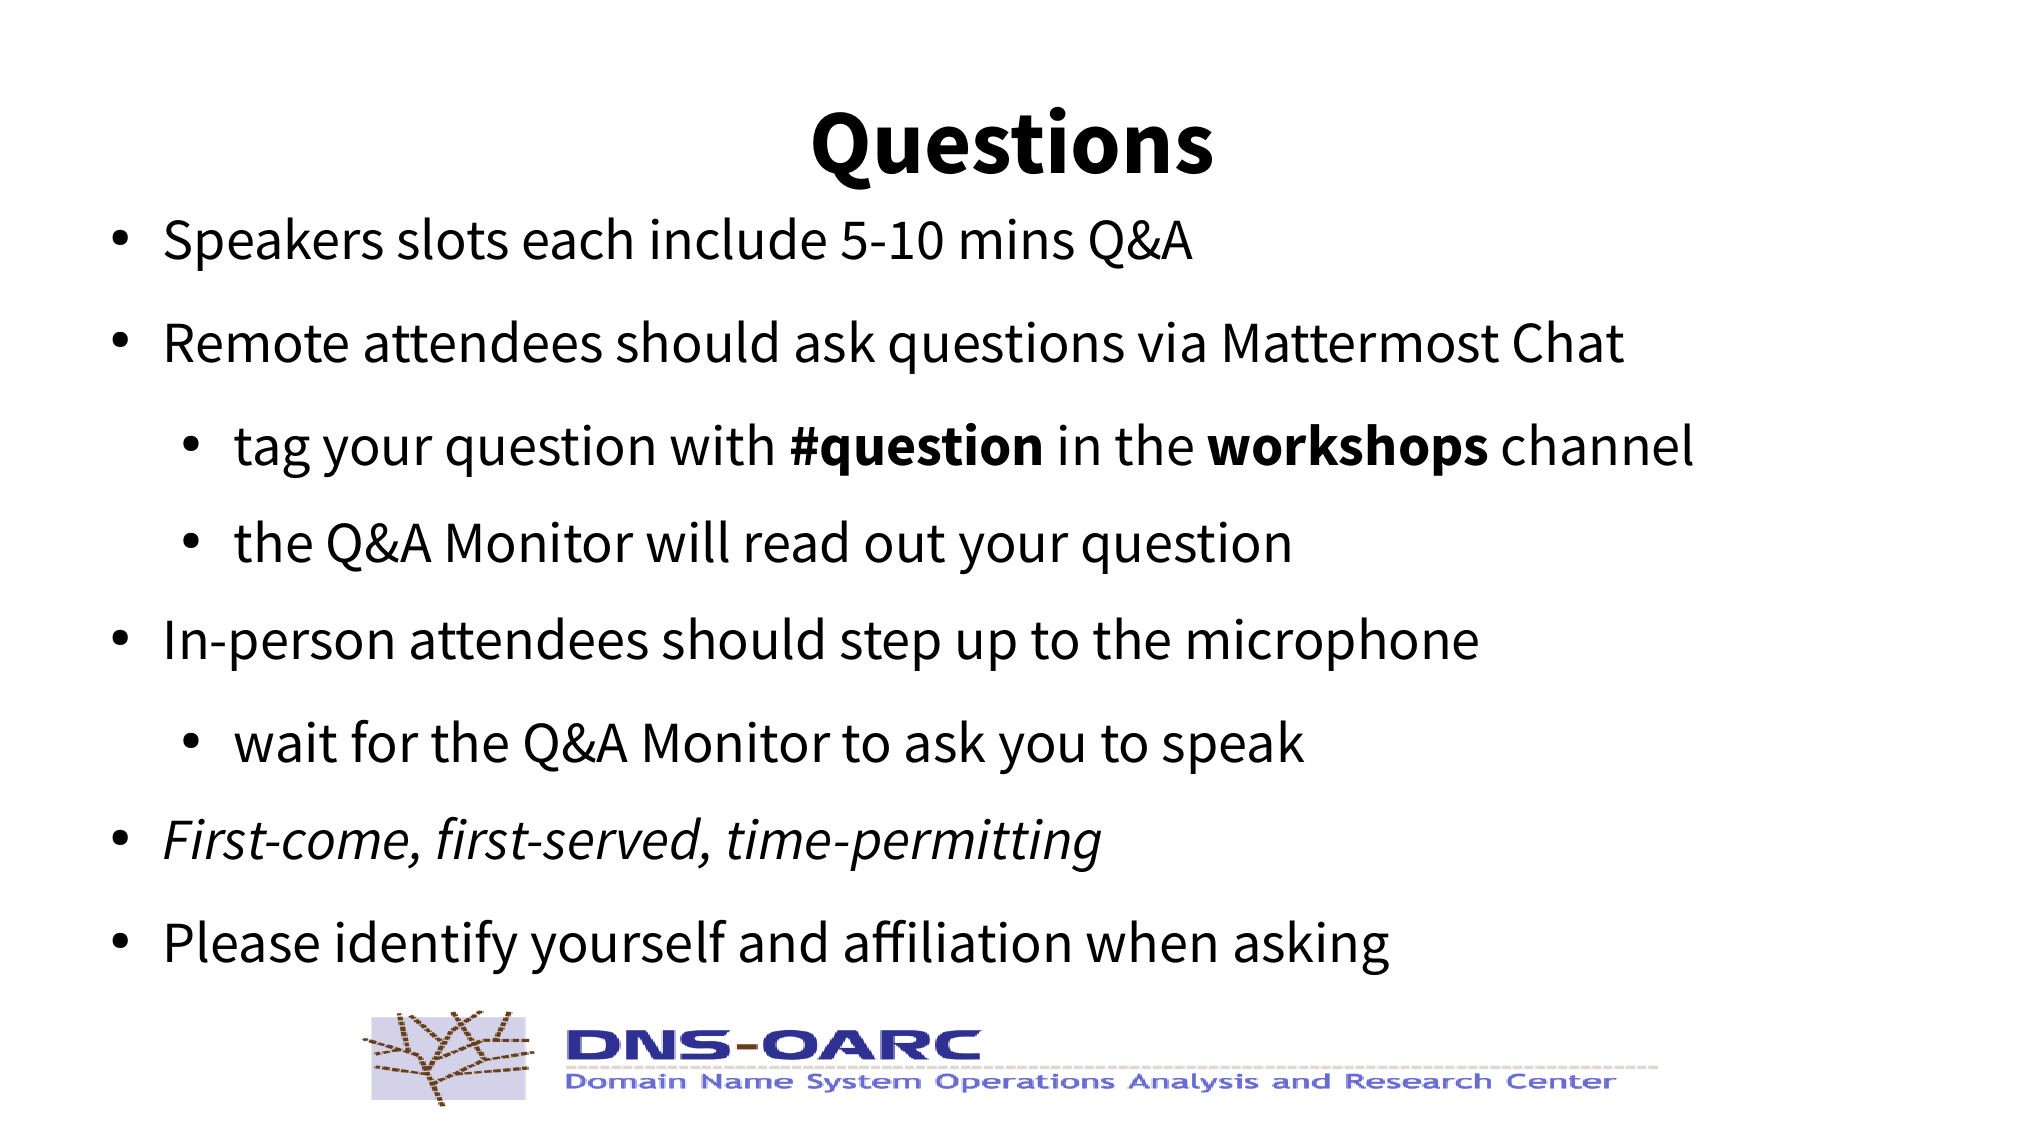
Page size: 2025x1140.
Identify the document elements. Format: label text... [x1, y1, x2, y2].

title Questions [101, 45, 1924, 202]
picture [289, 1004, 1700, 1113]
list Speakers slots each include 5-10 mins Q&A Remote attendees should ask questions via Mattermost Chat tag your question with #question in the workshops channel the Q&A Monitor will read out your question In-person attendees should step up to the microphone wait for the Q&A Monitor to ask you to speak First-come, first-served, time-permitting Please identify yourself and affiliation when asking [92, 202, 1933, 859]
